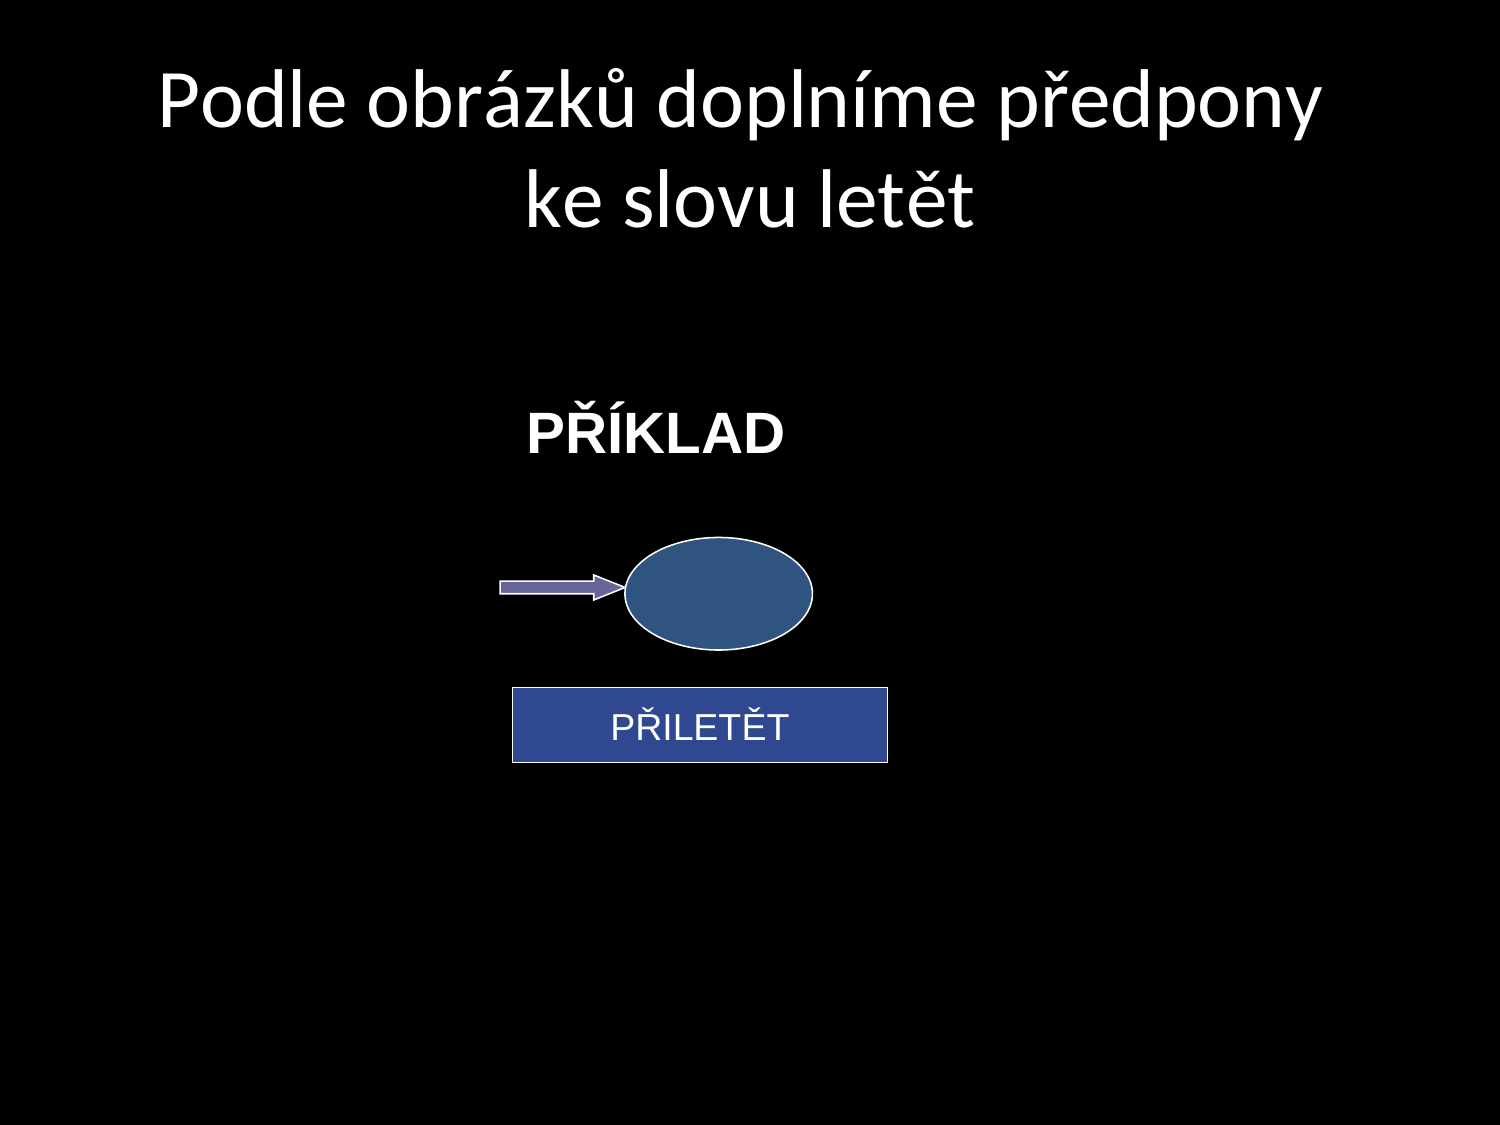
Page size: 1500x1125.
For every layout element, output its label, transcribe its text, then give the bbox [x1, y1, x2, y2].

text_box PŘÍKLAD [462, 387, 850, 473]
text_box PŘILETĚT [512, 687, 888, 763]
text_box [500, 537, 813, 651]
title Podle obrázků doplníme předpony ke slovu letět [75, 36, 1426, 252]
